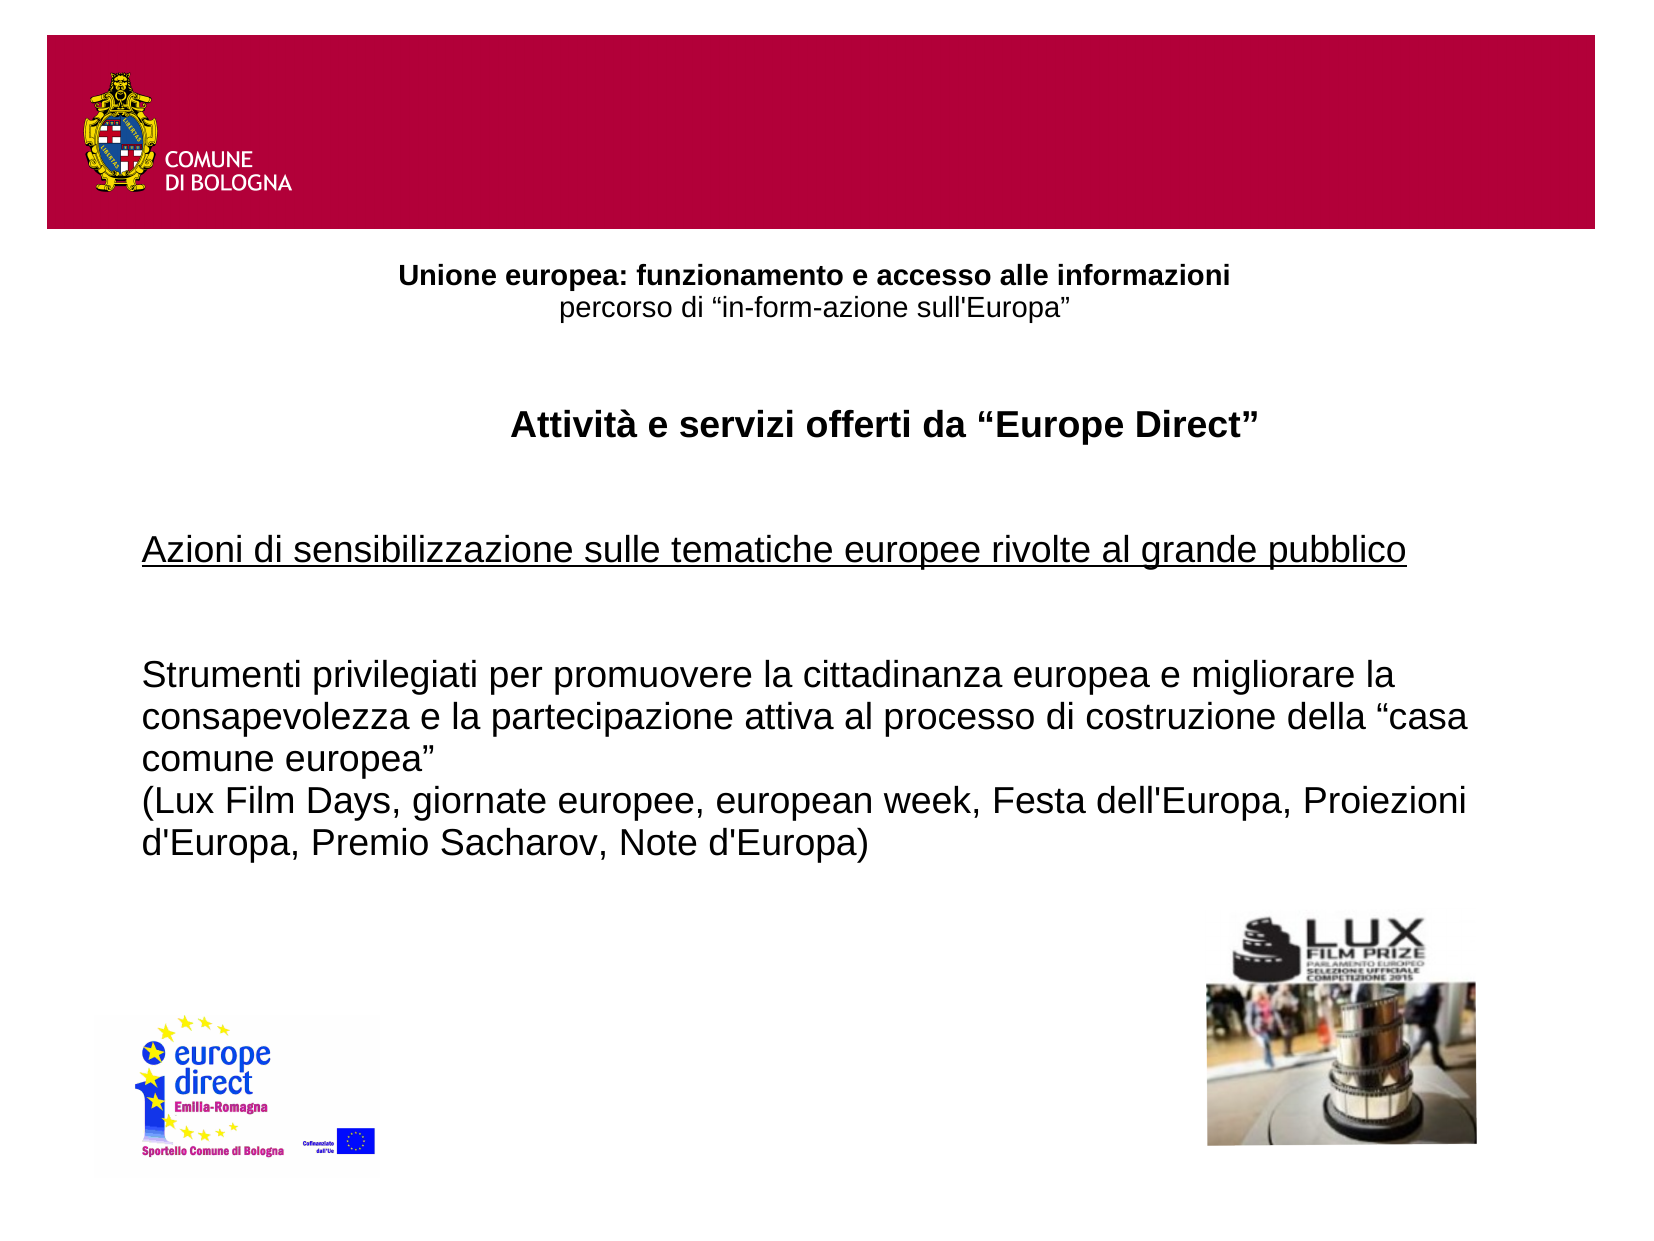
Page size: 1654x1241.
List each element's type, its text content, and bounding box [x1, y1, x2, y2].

title Unione europea: funzionamento e accesso alle informazioni percorso di “in-form-azione sull'Europa” [71, 217, 1560, 367]
picture [1205, 908, 1477, 1146]
picture [47, 35, 1595, 229]
picture [94, 1015, 380, 1178]
list [82, 279, 1571, 1099]
